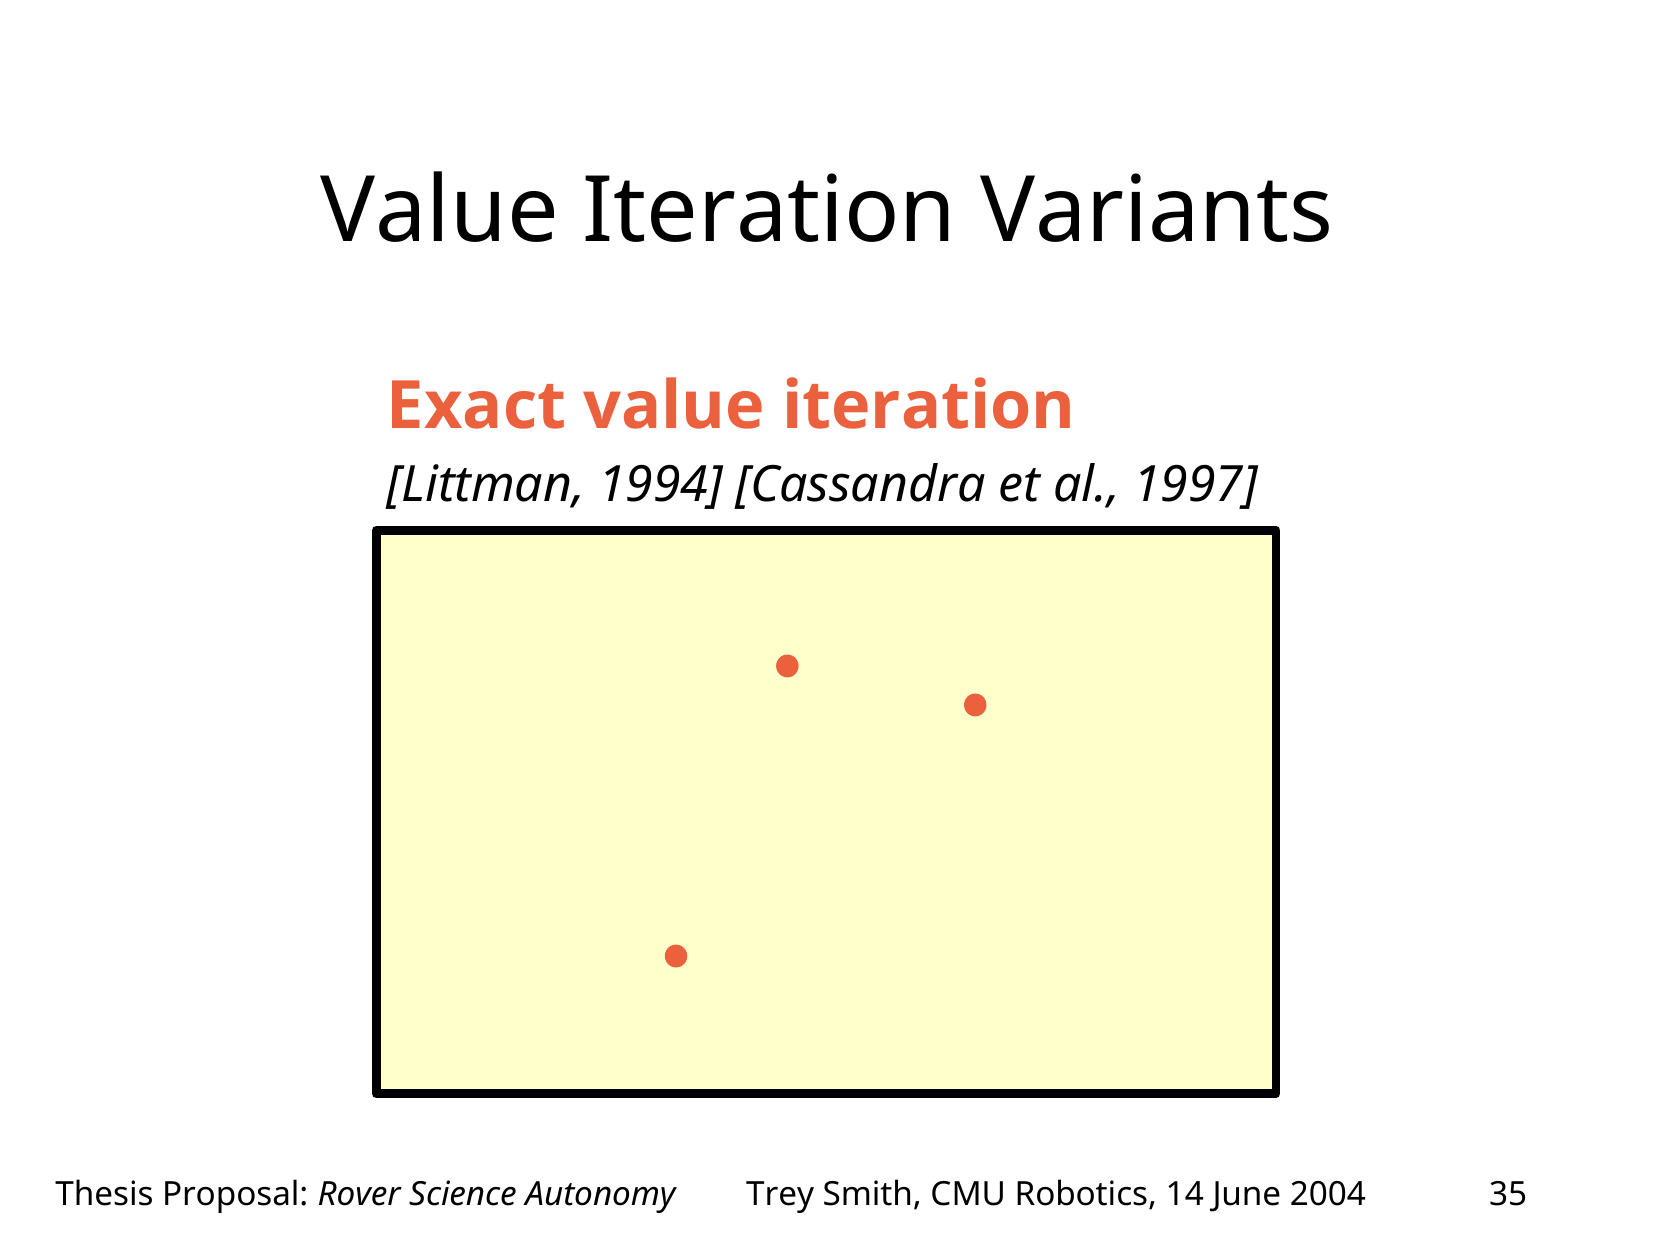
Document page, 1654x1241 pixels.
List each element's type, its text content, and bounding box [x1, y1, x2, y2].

text_box [708, 397, 1351, 526]
text_box [376, 530, 1277, 1094]
title Value Iteration Variants [121, 102, 1534, 311]
text_box Exact value iteration [Littman, 1994] [Cassandra et al., 1997] [386, 357, 1247, 493]
